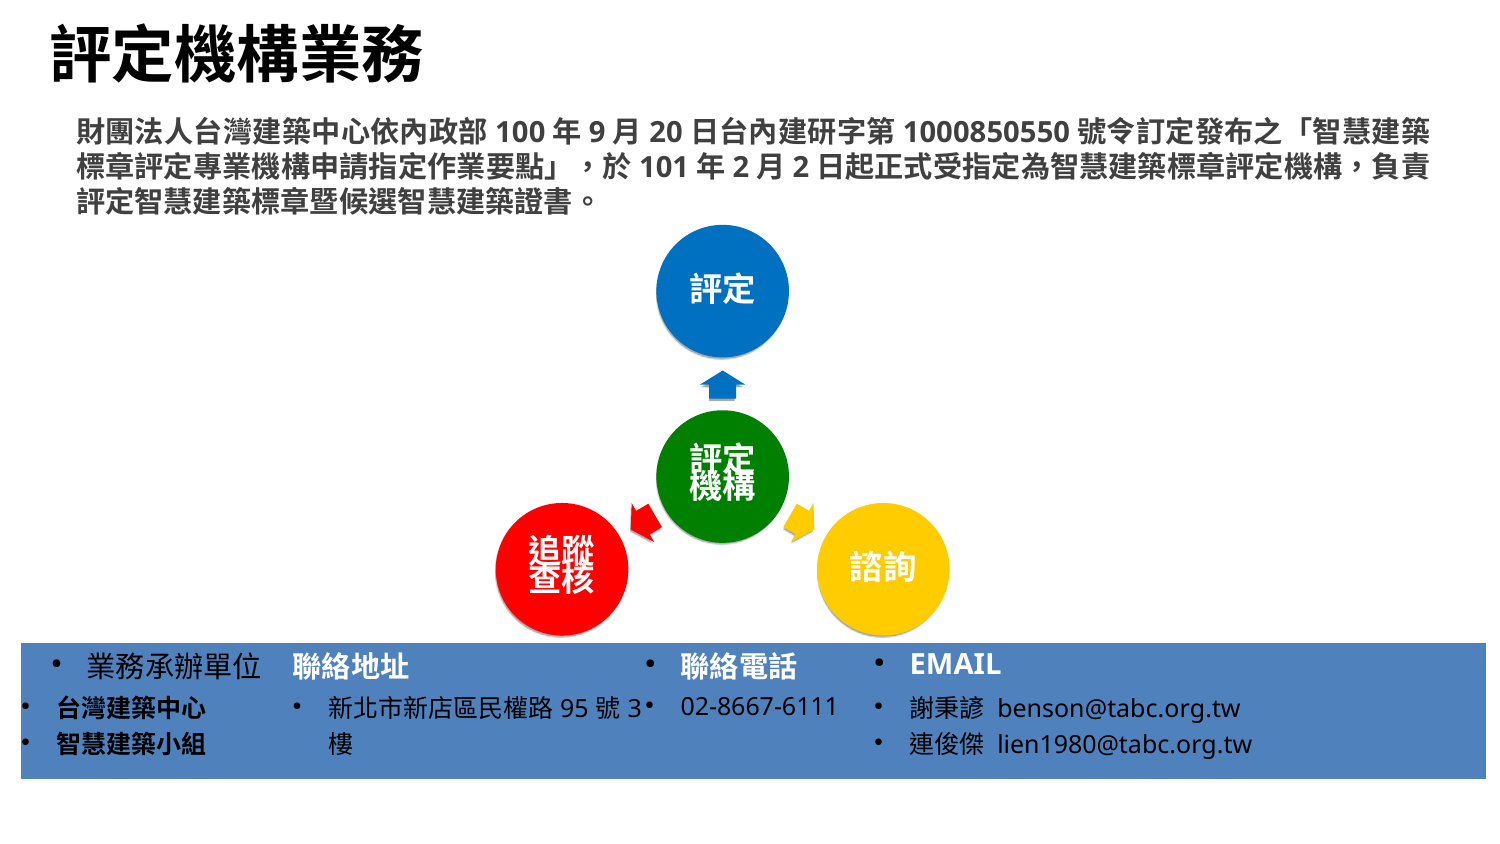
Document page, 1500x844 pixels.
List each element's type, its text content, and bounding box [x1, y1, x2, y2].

text_box 評定機構業務 [49, 15, 1447, 94]
text_box 評定 機構 [656, 410, 789, 543]
table_cell 台灣建築中心 智慧建築小組 [21, 689, 293, 779]
text_box [630, 503, 662, 543]
text_box 財團法人台灣建築中心依內政部100年9月20日台內建研字第1000850550號令訂定發布之「智慧建築標章評定專業機構申請指定作業要點」，於101年2月2日起正式受指定為智慧建築標章評定機構，負責評定智慧建築標章暨候選智慧建築證書。 [61, 106, 1445, 226]
table_header 聯絡電話 [645, 643, 874, 689]
text_box 追蹤 查核 [495, 502, 629, 636]
table_cell 02-8667-6111 [645, 689, 874, 779]
table_header EMAIL [874, 643, 1486, 689]
table_cell 新北市新店區民權路95號3樓 [293, 689, 645, 779]
table_cell 謝秉諺 benson@tabc.org.tw 連俊傑 lien1980@tabc.org.tw [874, 689, 1486, 779]
text_box [700, 370, 746, 399]
table_header 業務承辦單位 [21, 643, 293, 689]
table_header 聯絡地址 [293, 643, 645, 689]
text_box 評定 [656, 224, 789, 358]
text_box [783, 502, 815, 543]
text_box 諮詢 [817, 502, 950, 636]
